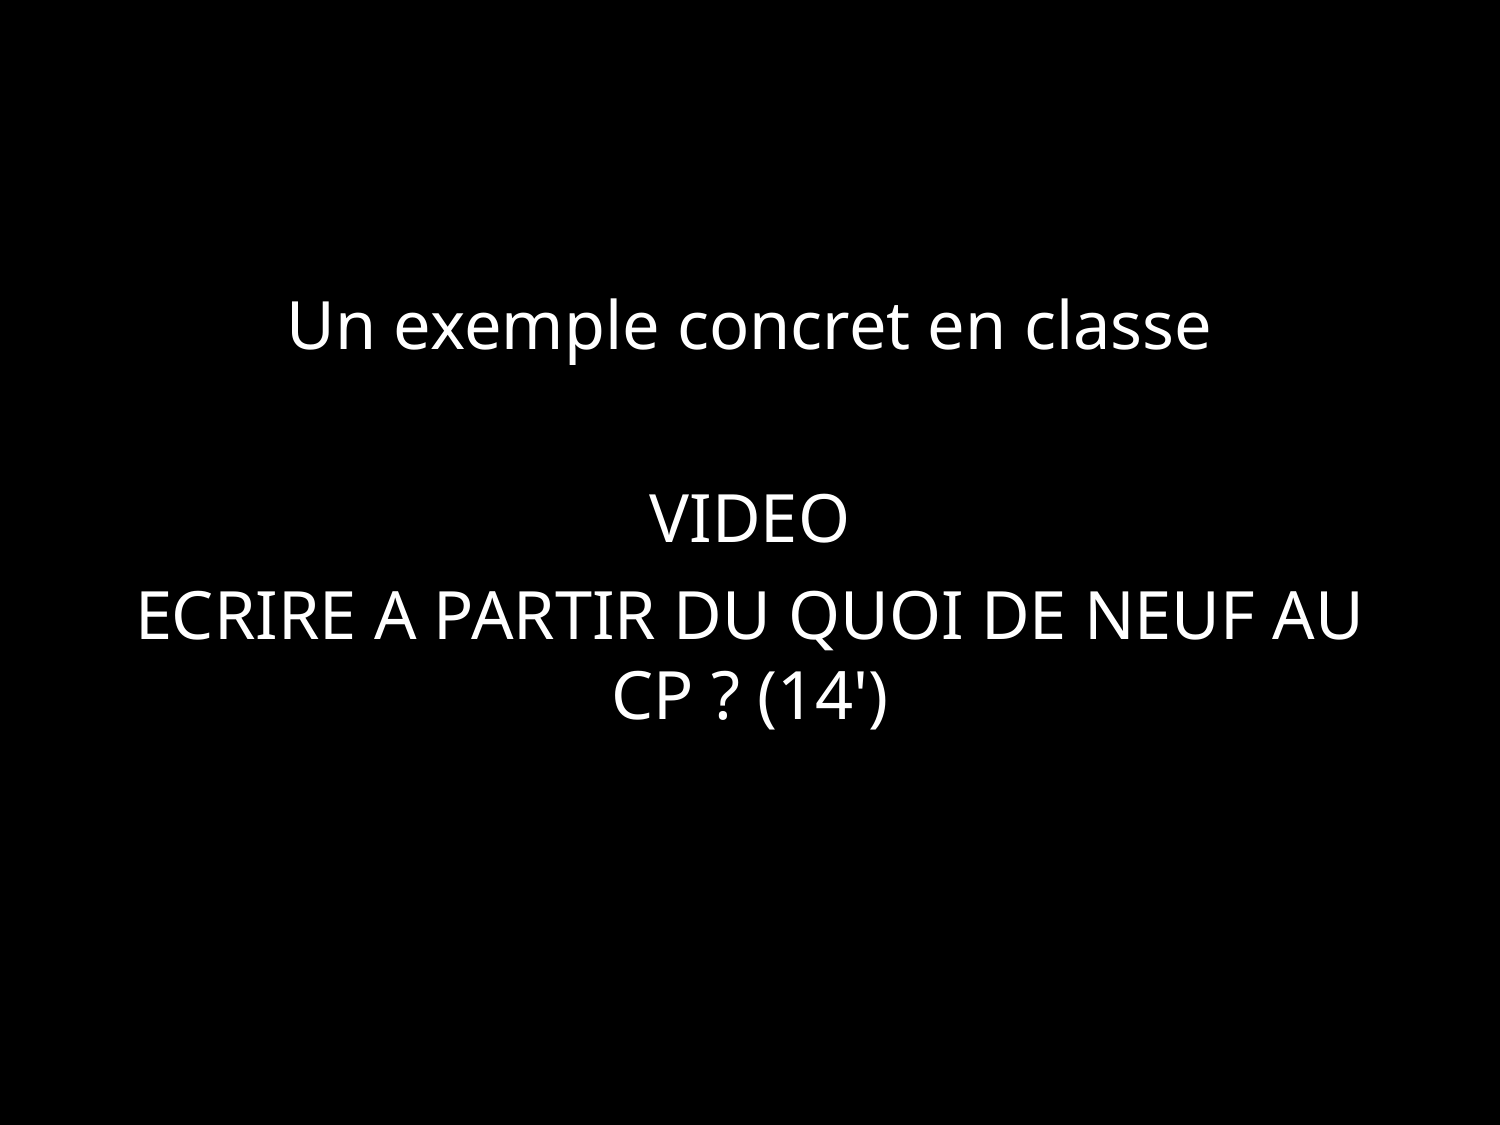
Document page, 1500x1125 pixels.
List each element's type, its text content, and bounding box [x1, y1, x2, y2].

subtitle Un exemple concret en classe VIDEO ECRIRE A PARTIR DU QUOI DE NEUF AU CP ? (14') [112, 275, 1388, 925]
